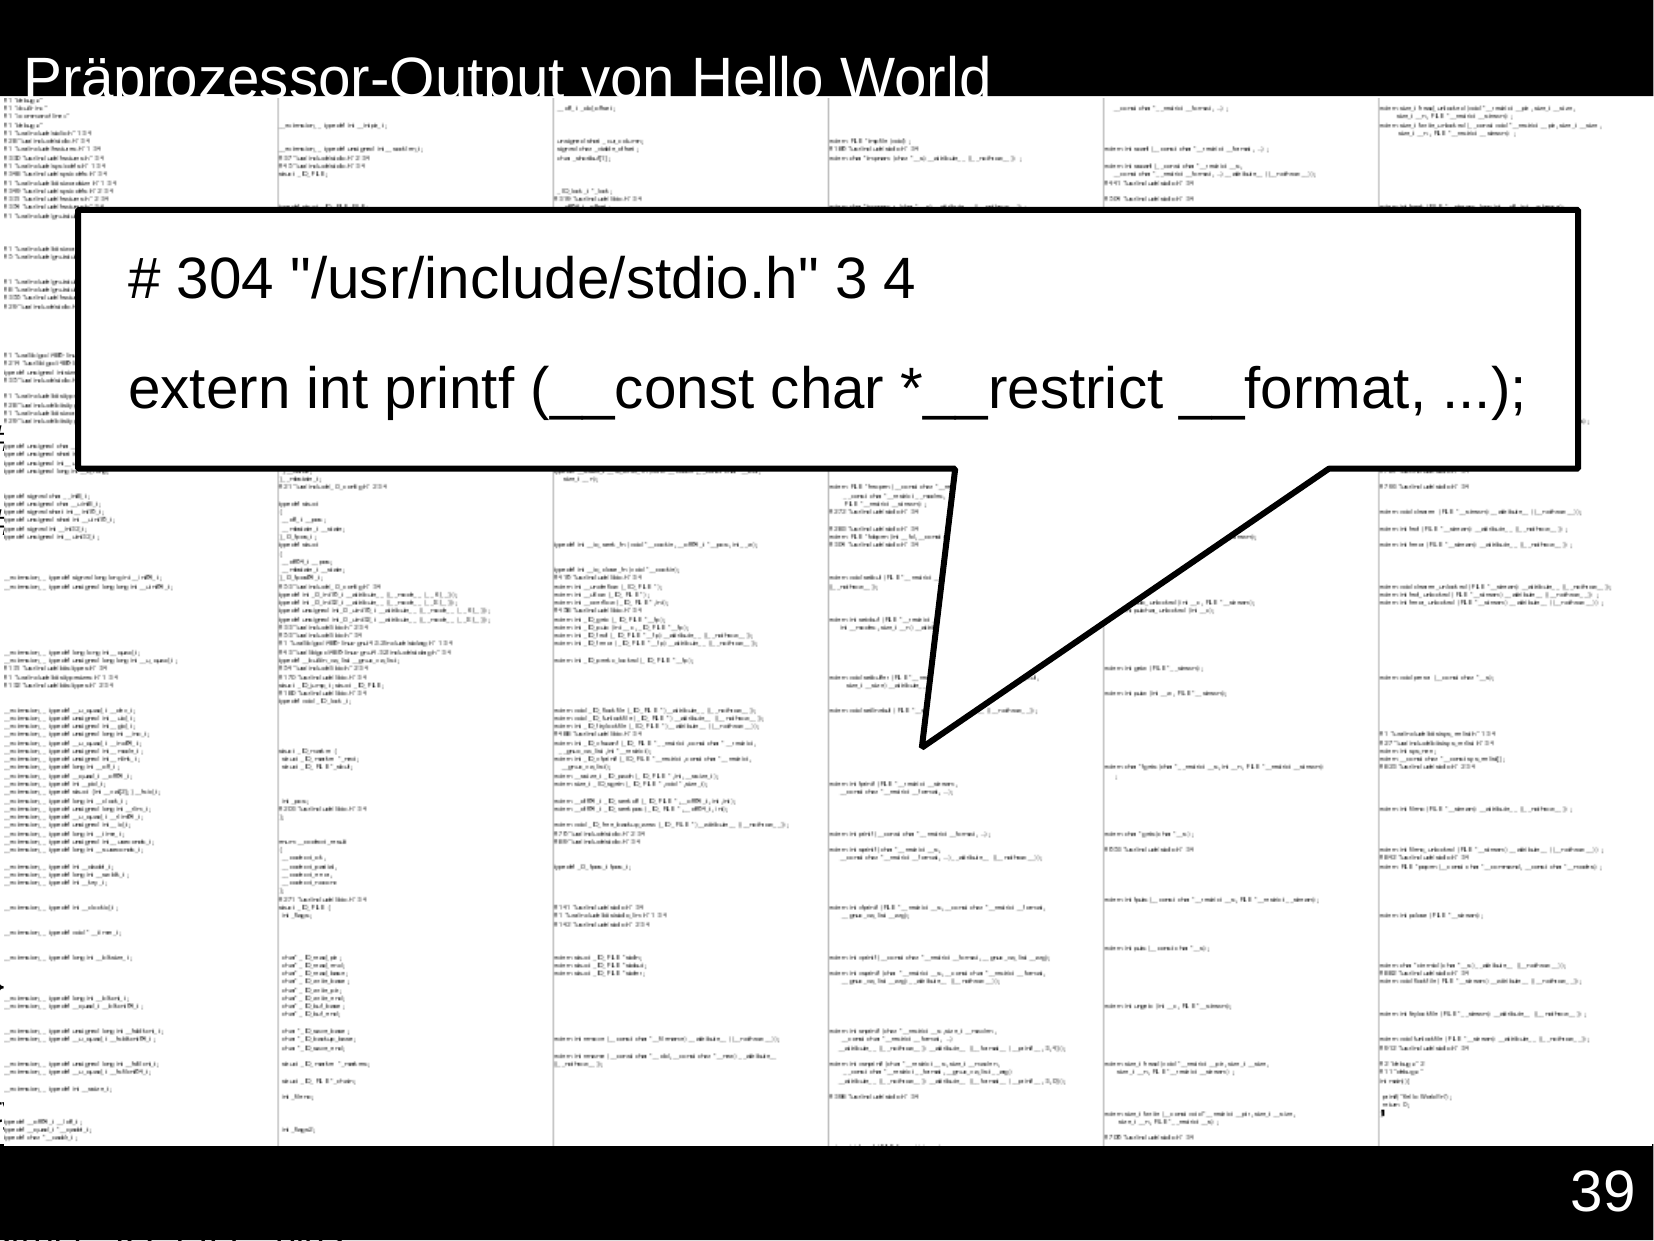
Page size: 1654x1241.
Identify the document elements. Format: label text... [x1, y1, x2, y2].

text_box Präprozessor-Output von Hello World [8, 5, 1019, 94]
text_box # 304 "/usr/include/stdio.h" 3 4 extern int printf (__const char *__restrict __format, ...); [78, 209, 1579, 748]
picture [4, 98, 1652, 1146]
text_box # 1 "debug.c" # 1 "<built-in>" # 1 "<command-line>" # 1 "debug.c" # 1 "/usr/include/stdio.h" 1 3 4 # 28 "/usr/include/stdio.h" 3 4 # 1 "/usr/include/features.h" 1 3 4 # 330 "/usr/include/features.h" 3 4 # 1 "/usr/include/sys/cdefs.h" 1 3 4 # 348 "/usr/include/sys/cdefs.h" 3 4 # 1 "/usr/include/bits/wordsize.h" 1 3 4 # 349 "/usr/include/sys/cdefs.h" 2 3 4 # 331 "/usr/include/features.h" 2 3 4 # 354 "/usr/include/features.h" 3 4 # 1 "/usr/include/gnu/stubs.h" 1 3 4 # 1 "/usr/include/bits/wordsize.h" 1 3 4 # 5 "/usr/include/gnu/stubs.h" 2 3 4 # 1 "/usr/include/gnu/stubs-32.h" 1 3 4 # 8 "/usr/include/gnu/stubs.h" 2 3 4 # 355 "/usr/include/features.h" 2 3 4 # 29 "/usr/include/stdio.h" 2 3 4 # 1 "/usr/lib/gcc/i486-linux-gnu/4.3.2/include/stddef.h" 1 3 4 # 214 "/usr/lib/gcc/i486-linux-gnu/4.3.2/include/stddef.h" 3 4 typedef unsigned int size_t; # 35 "/usr/include/stdio.h" 2 3 4 # 1 "/usr/include/bits/types.h" 1 3 4 # 28 "/usr/include/bits/types.h" 3 4 # 1 "/usr/include/bits/wordsize.h" 1 3 4 # 29 "/usr/include/bits/types.h" 2 3 4 typedef unsigned char __u_char; typedef unsigned short int __u_short; typedef unsigned int __u_int; typedef unsigned long int __u_long; typedef signed char __int8_t; typedef unsigned char __uint8_t; typedef signed short int __int16_t; typedef unsigned short int __uint16_t; typedef signed int __int32_t; typedef unsigned int __uint32_t; __extension__ typedef signed long long int __int64_t; __extension__ typedef unsigned long long int __uint64_t; __extension__ typedef long long int __quad_t; __extension__ typedef unsigned long long int __u_quad_t; # 131 "/usr/include/bits/types.h" 3 4 # 1 "/usr/include/bits/typesizes.h" 1 3 4 # 132 "/usr/include/bits/types.h" 2 3 4 __extension__ typedef __u_quad_t __dev_t; __extension__ typedef unsigned int __uid_t; __extension__ typedef unsigned int __gid_t; __extension__ typedef unsigned long int __ino_t; __extension__ typedef __u_quad_t __ino64_t; __extension__ typedef unsigned int __mode_t; __extension__ typedef unsigned int __nlink_t; __extension__ typedef long int __off_t; __extension__ typedef __quad_t __off64_t; __extension__ typedef int __pid_t; __extension__ typedef struct { int __val[2]; } __fsid_t; __extension__ typedef long int __clock_t; __extension__ typedef unsigned long int __rlim_t; __extension__ typedef __u_quad_t __rlim64_t; __extension__ typedef unsigned int __id_t; __extension__ typedef long int __time_t; __extension__ typedef unsigned int __useconds_t; __extension__ typedef long int __suseconds_t; __extension__ typedef int __daddr_t; __extension__ typedef long int __swblk_t; __extension__ typedef int __key_t; __extension__ typedef int __clockid_t; __extension__ typedef void * __timer_t; __extension__ typedef long int __blksize_t; __extension__ typedef long int __blkcnt_t; __extension__ typedef __quad_t __blkcnt64_t; __extension__ typedef unsigned long int __fsblkcnt_t; __extension__ typedef __u_quad_t __fsblkcnt64_t; __extension__ typedef unsigned long int __fsfilcnt_t; __extension__ typedef __u_quad_t __fsfilcnt64_t; __extension__ typedef int __ssize_t; typedef __off64_t __loff_t; typedef __quad_t *__qaddr_t; typedef char *__caddr_t; __extension__ typedef int __intptr_t; __extension__ typedef unsigned int __socklen_t; # 37 "/usr/include/stdio.h" 2 3 4 # 45 "/usr/include/stdio.h" 3 4 struct _IO_FILE; typedef struct _IO_FILE FILE; # 65 "/usr/include/stdio.h" 3 4 typedef struct _IO_FILE __FILE; # 75 "/usr/include/stdio.h" 3 4 # 1 "/usr/include/libio.h" 1 3 4 # 32 "/usr/include/libio.h" 3 4 # 1 "/usr/include/_G_config.h" 1 3 4 # 15 "/usr/include/_G_config.h" 3 4 # 1 "/usr/lib/gcc/i486-linux-gnu/4.3.2/include/stddef.h" 1 3 4 # 16 "/usr/include/_G_config.h" 2 3 4 # 1 "/usr/include/wchar.h" 1 3 4 # 78 "/usr/include/wchar.h" 3 4 typedef struct { int __count; union { unsigned int __wch; char __wchb[4]; } __value; } __mbstate_t; # 21 "/usr/include/_G_config.h" 2 3 4 typedef struct { __off_t __pos; __mbstate_t __state; } _G_fpos_t; typedef struct { __off64_t __pos; __mbstate_t __state; } _G_fpos64_t; char* _IO_buf_end; char *_IO_save_base; char *_IO_backup_base; char *_IO_save_end; struct _IO_marker *_markers; struct _IO_FILE *_chain; int _fileno; int _flags2; __off_t _old_offset; unsigned short _cur_column; signed char _vtable_offset; char _shortbuf[1]; _IO_lock_t *_lock; # 319 "/usr/include/libio.h" 3 4 __off64_t _offset; # 328 "/usr/include/libio.h" 3 4 void *__pad1; void *__pad2; void *__pad3; void *__pad4; size_t __pad5; int _mode; char _unused2[15 * sizeof (int) - 4 * sizeof (void *) - sizeof (size_t)]; }; typedef struct _IO_FILE _IO_FILE; struct _IO_FILE_plus; extern struct _IO_FILE_plus _IO_2_1_stdin_; extern struct _IO_FILE_plus _IO_2_1_stdout_; extern struct _IO_FILE_plus _IO_2_1_stderr_; # 364 "/usr/include/libio.h" 3 4 typedef __ssize_t __io_read_fn (void *__cookie, char *__buf, size_t __nbytes); typedef __ssize_t __io_write_fn (void *__cookie, __const char *__buf, size_t __n); typedef int __io_seek_fn (void *__cookie, __off64_t *__pos, int __w); typedef int __io_close_fn (void *__cookie); # 416 "/usr/include/libio.h" 3 4 extern int __underflow (_IO_FILE *); extern int __uflow (_IO_FILE *); extern int __overflow (_IO_FILE *, int); # 458 "/usr/include/libio.h" 3 4 extern int _IO_getc (_IO_FILE *__fp); extern int _IO_putc (int __c, _IO_FILE *__fp); extern int _IO_feof (_IO_FILE *__fp) __attribute__ ((__nothrow__)); extern int _IO_ferror (_IO_FILE *__fp) __attribute__ ((__nothrow__)); extern int _IO_peekc_locked (_IO_FILE *__fp); extern void _IO_flockfile (_IO_FILE *) __attribute__ ((__nothrow__)); extern void _IO_funlockfile (_IO_FILE *) __attribute__ ((__nothrow__)); extern int _IO_ftrylockfile (_IO_FILE *) __attribute__ ((__nothrow__)); # 488 "/usr/include/libio.h" 3 4 extern int _IO_vfscanf (_IO_FILE * __restrict, const char * __restrict, __gnuc_va_list, int *__restrict); extern int _IO_vfprintf (_IO_FILE *__restrict, const char *__restrict, __gnuc_va_list); extern __ssize_t _IO_padn (_IO_FILE *, int, __ssize_t); extern size_t _IO_sgetn (_IO_FILE *, void *, size_t); extern __off64_t _IO_seekoff (_IO_FILE *, __off64_t, int, int); extern __off64_t _IO_seekpos (_IO_FILE *, __off64_t, int); extern void _IO_free_backup_area (_IO_FILE *) __attribute__ ((__nothrow__)); # 76 "/usr/include/stdio.h" 2 3 4 # 89 "/usr/include/stdio.h" 3 4 typedef _G_fpos_t fpos_t; # 141 "/usr/include/stdio.h" 3 4 # 1 "/usr/include/bits/stdio_lim.h" 1 3 4 # 142 "/usr/include/stdio.h" 2 3 4 extern struct _IO_FILE *stdin; extern struct _IO_FILE *stdout; extern struct _IO_FILE *stderr; extern int remove (__const char *__filename) __attribute__ ((__nothrow__)); extern int rename (__const char *__old, __const char *__new) __attribute__ ((__nothrow__)); extern FILE *tmpfile (void) ; # 186 "/usr/include/stdio.h" 3 4 extern char *tmpnam (char *__s) __attribute__ ((__nothrow__)) ; extern char *tmpnam_r (char *__s) __attribute__ ((__nothrow__)) ; # 204 "/usr/include/stdio.h" 3 4 extern char *tempnam (__const char *__dir, __const char *__pfx) __attribute__ ((__nothrow__)) __attribute__ ((__malloc__)) ; extern int fclose (FILE *__stream); extern int fflush (FILE *__stream); # 229 "/usr/include/stdio.h" 3 4 extern int fflush_unlocked (FILE *__stream); # 243 "/usr/include/stdio.h" 3 4 extern FILE *fopen (__const char *__restrict __filename, __const char *__restrict __modes) ; extern FILE *freopen (__const char *__restrict __filename, __const char *__restrict __modes, FILE *__restrict __stream) ; # 272 "/usr/include/stdio.h" 3 4 # 283 "/usr/include/stdio.h" 3 4 extern FILE *fdopen (int __fd, __const char *__modes) __attribute__ ((__nothrow__)) ; # 304 "/usr/include/stdio.h" 3 4 extern void setbuf (FILE *__restrict __stream, char *__restrict __buf) __attribute__ ((__nothrow__)); extern int setvbuf (FILE *__restrict __stream, char *__restrict __buf, int __modes, size_t __n) __attribute__ ((__nothrow__)); extern void setbuffer (FILE *__restrict __stream, char *__restrict __buf, size_t __size) __attribute__ ((__nothrow__)); extern void setlinebuf (FILE *__stream) __attribute__ ((__nothrow__)); extern int fprintf (FILE *__restrict __stream, __const char *__restrict __format, ...); extern int printf (__const char *__restrict __format, ...); extern int sprintf (char *__restrict __s, __const char *__restrict __format, ...) __attribute__ ((__nothrow__)); extern int vfprintf (FILE *__restrict __s, __const char *__restrict __format, __gnuc_va_list __arg); extern int vprintf (__const char *__restrict __format, __gnuc_va_list __arg); extern int vsprintf (char *__restrict __s, __const char *__restrict __format, __gnuc_va_list __arg) __attribute__ ((__nothrow__)); extern int snprintf (char *__restrict __s, size_t __maxlen, __const char *__restrict __format, ...) __attribute__ ((__nothrow__)) __attribute__ ((__format__ (__printf__, 3, 4))); extern int vsnprintf (char *__restrict __s, size_t __maxlen, __const char *__restrict __format, __gnuc_va_list __arg) __attribute__ ((__nothrow__)) __attribute__ ((__format__ (__printf__, 3, 0))); # 398 "/usr/include/stdio.h" 3 4 extern int fscanf (FILE *__restrict __stream, __const char *__restrict __format, ...) ; extern int scanf (__const char *__restrict __format, ...) ; extern int sscanf (__const char *__restrict __s, __const char *__restrict __format, ...) __attribute__ ((__nothrow__)); # 441 "/usr/include/stdio.h" 3 4 # 504 "/usr/include/stdio.h" 3 4 extern int fgetc (FILE *__stream); extern int getc (FILE *__stream); extern int getchar (void); # 528 "/usr/include/stdio.h" 3 4 extern int getc_unlocked (FILE *__stream); extern int getchar_unlocked (void); # 539 "/usr/include/stdio.h" 3 4 extern int fgetc_unlocked (FILE *__stream); extern int fputc (int __c, FILE *__stream); extern int putc (int __c, FILE *__stream); extern int putchar (int __c); # 572 "/usr/include/stdio.h" 3 4 extern int fputc_unlocked (int __c, FILE *__stream); extern int putc_unlocked (int __c, FILE *__stream); extern int putchar_unlocked (int __c); extern int getw (FILE *__stream); extern int putw (int __w, FILE *__stream); extern char *fgets (char *__restrict __s, int __n, FILE *__restrict __stream) ; extern char *gets (char *__s) ; # 653 "/usr/include/stdio.h" 3 4 extern int fputs (__const char *__restrict __s, FILE *__restrict __stream); extern int puts (__const char *__s); extern int ungetc (int __c, FILE *__stream); extern size_t fread (void *__restrict __ptr, size_t __size, size_t __n, FILE *__restrict __stream) ; extern size_t fwrite (__const void *__restrict __ptr, size_t __size, size_t __n, FILE *__restrict __s) ; # 706 "/usr/include/stdio.h" 3 4 extern size_t fread_unlocked (void *__restrict __ptr, size_t __size, size_t __n, FILE *__restrict __stream) ; extern size_t fwrite_unlocked (__const void *__restrict __ptr, size_t __size, size_t __n, FILE *__restrict __stream) ; extern int fseek (FILE *__stream, long int __off, int __whence); extern long int ftell (FILE *__stream) ; extern void rewind (FILE *__stream); # 742 "/usr/include/stdio.h" 3 4 extern int fseeko (FILE *__stream, __off_t __off, int __whence); extern __off_t ftello (FILE *__stream) ; # 761 "/usr/include/stdio.h" 3 4 extern int fgetpos (FILE *__restrict __stream, fpos_t *__restrict __pos); extern int fsetpos (FILE *__stream, __const fpos_t *__pos); # 784 "/usr/include/stdio.h" 3 4 # 793 "/usr/include/stdio.h" 3 4 extern void clearerr (FILE *__stream) __attribute__ ((__nothrow__)); extern int feof (FILE *__stream) __attribute__ ((__nothrow__)) ; extern int ferror (FILE *__stream) __attribute__ ((__nothrow__)) ; extern void clearerr_unlocked (FILE *__stream) __attribute__ ((__nothrow__)); extern int feof_unlocked (FILE *__stream) __attribute__ ((__nothrow__)) ; extern int ferror_unlocked (FILE *__stream) __attribute__ ((__nothrow__)) ; extern void perror (__const char *__s); # 1 "/usr/include/bits/sys_errlist.h" 1 3 4 # 27 "/usr/include/bits/sys_errlist.h" 3 4 extern int sys_nerr; extern __const char *__const sys_errlist[]; # 823 "/usr/include/stdio.h" 2 3 4 extern int fileno (FILE *__stream) __attribute__ ((__nothrow__)) ; extern int fileno_unlocked (FILE *__stream) __attribute__ ((__nothrow__)) ; # 842 "/usr/include/stdio.h" 3 4 extern FILE *popen (__const char *__command, __const char *__modes) ; extern int pclose (FILE *__stream); extern char *ctermid (char *__s) __attribute__ ((__nothrow__)); # 882 "/usr/include/stdio.h" 3 4 extern void flockfile (FILE *__stream) __attribute__ ((__nothrow__)); extern int ftrylockfile (FILE *__stream) __attribute__ ((__nothrow__)) ; extern void funlockfile (FILE *__stream) __attribute__ ((__nothrow__)); # 912 "/usr/include/stdio.h" 3 4 # 2 "debug.c" 2 # 11 "debug.c" int main(){ printf("Hello World!\n"); } [0, 0, 1654, 1241]
